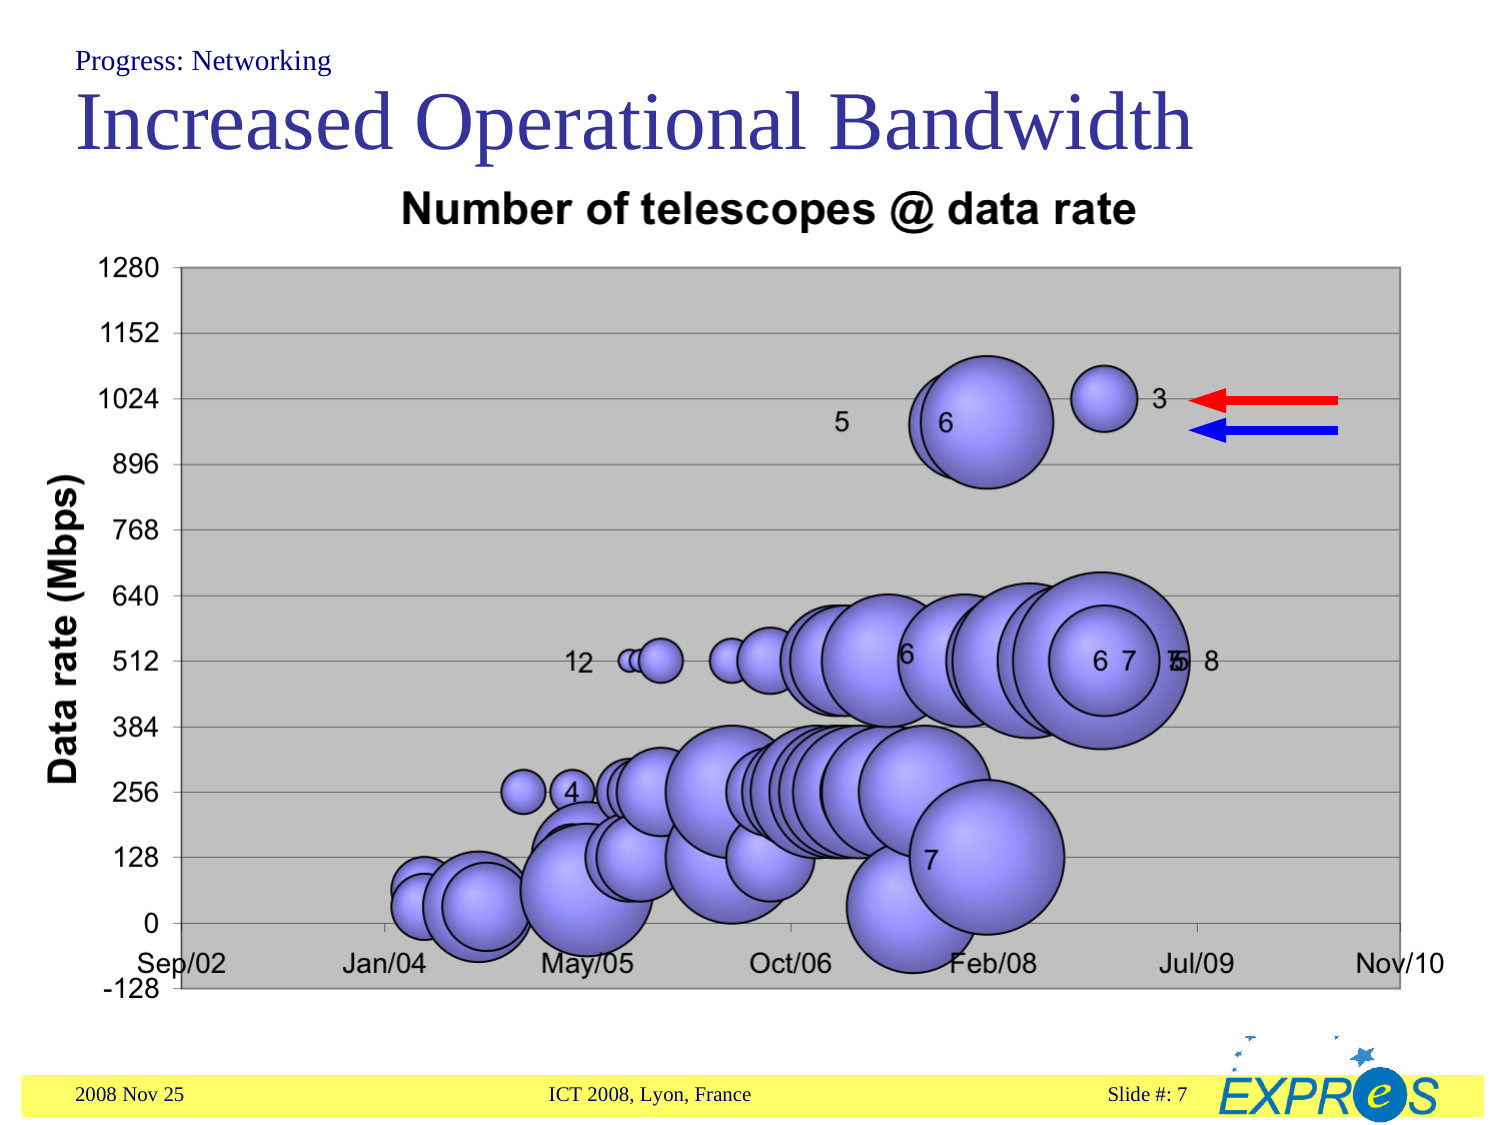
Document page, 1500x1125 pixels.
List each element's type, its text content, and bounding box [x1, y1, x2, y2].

title Increased Operational Bandwidth [75, 85, 1426, 172]
picture [21, 173, 1500, 1125]
text_box Progress: Networking [75, 37, 1426, 85]
